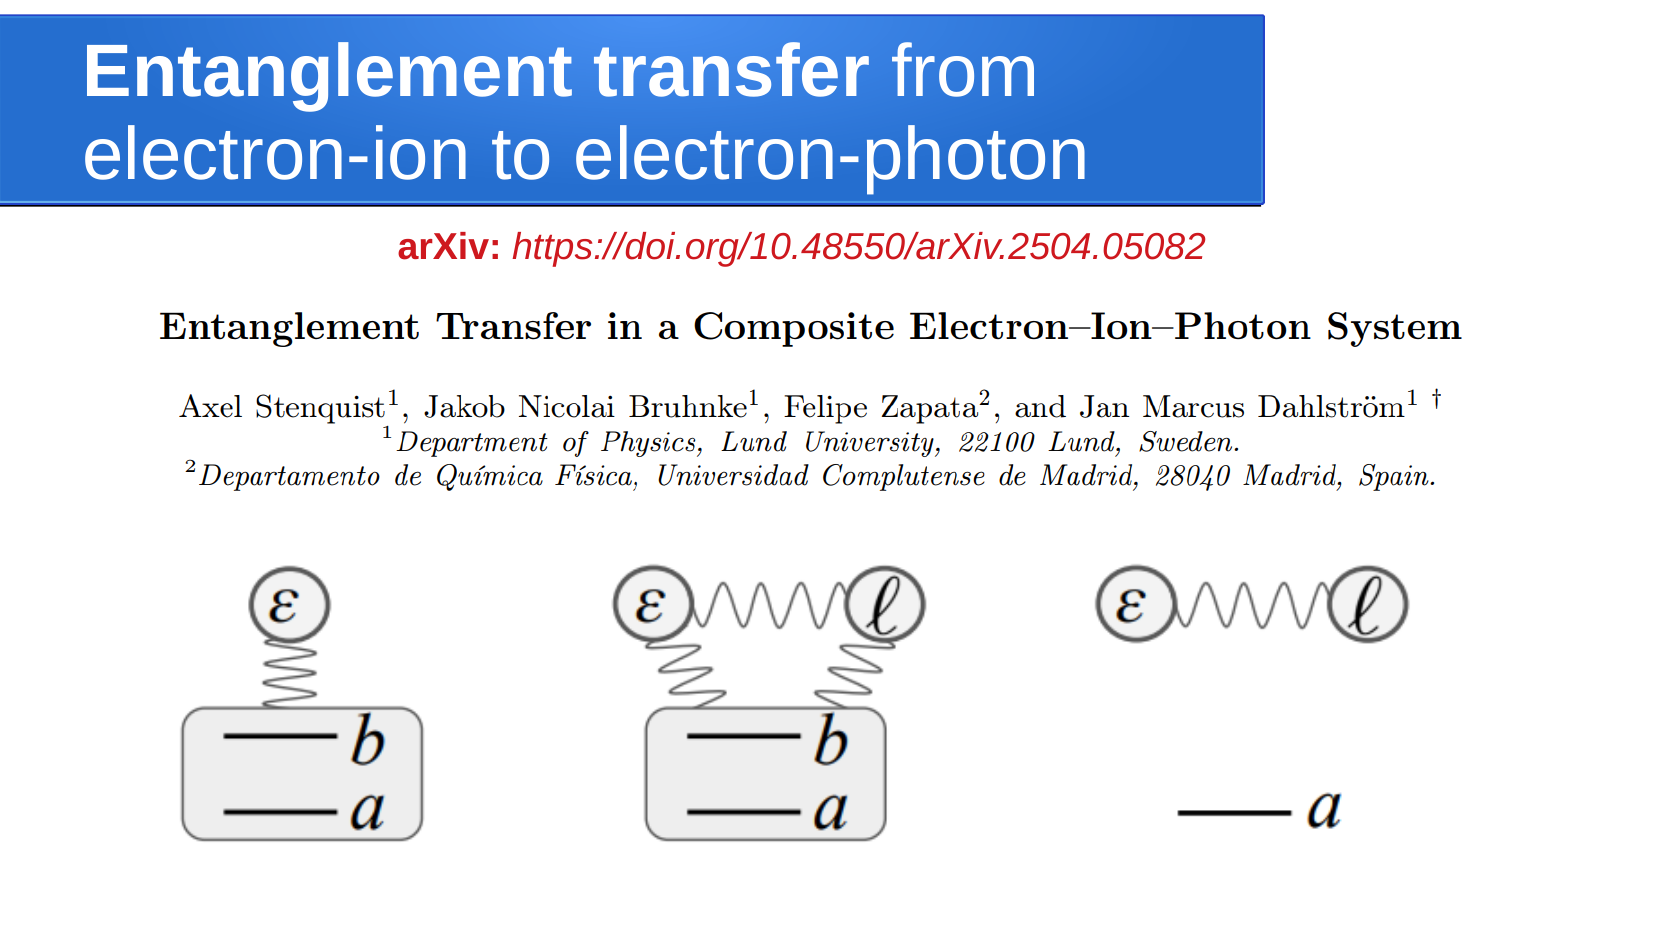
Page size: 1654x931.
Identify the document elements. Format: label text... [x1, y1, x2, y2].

picture [140, 317, 1509, 507]
title Entanglement transfer from electron-ion to electron-photon [82, 29, 1235, 196]
picture [150, 556, 1446, 845]
text_box arXiv: https://doi.org/10.48550/arXiv.2504.05082 [75, 218, 1532, 317]
